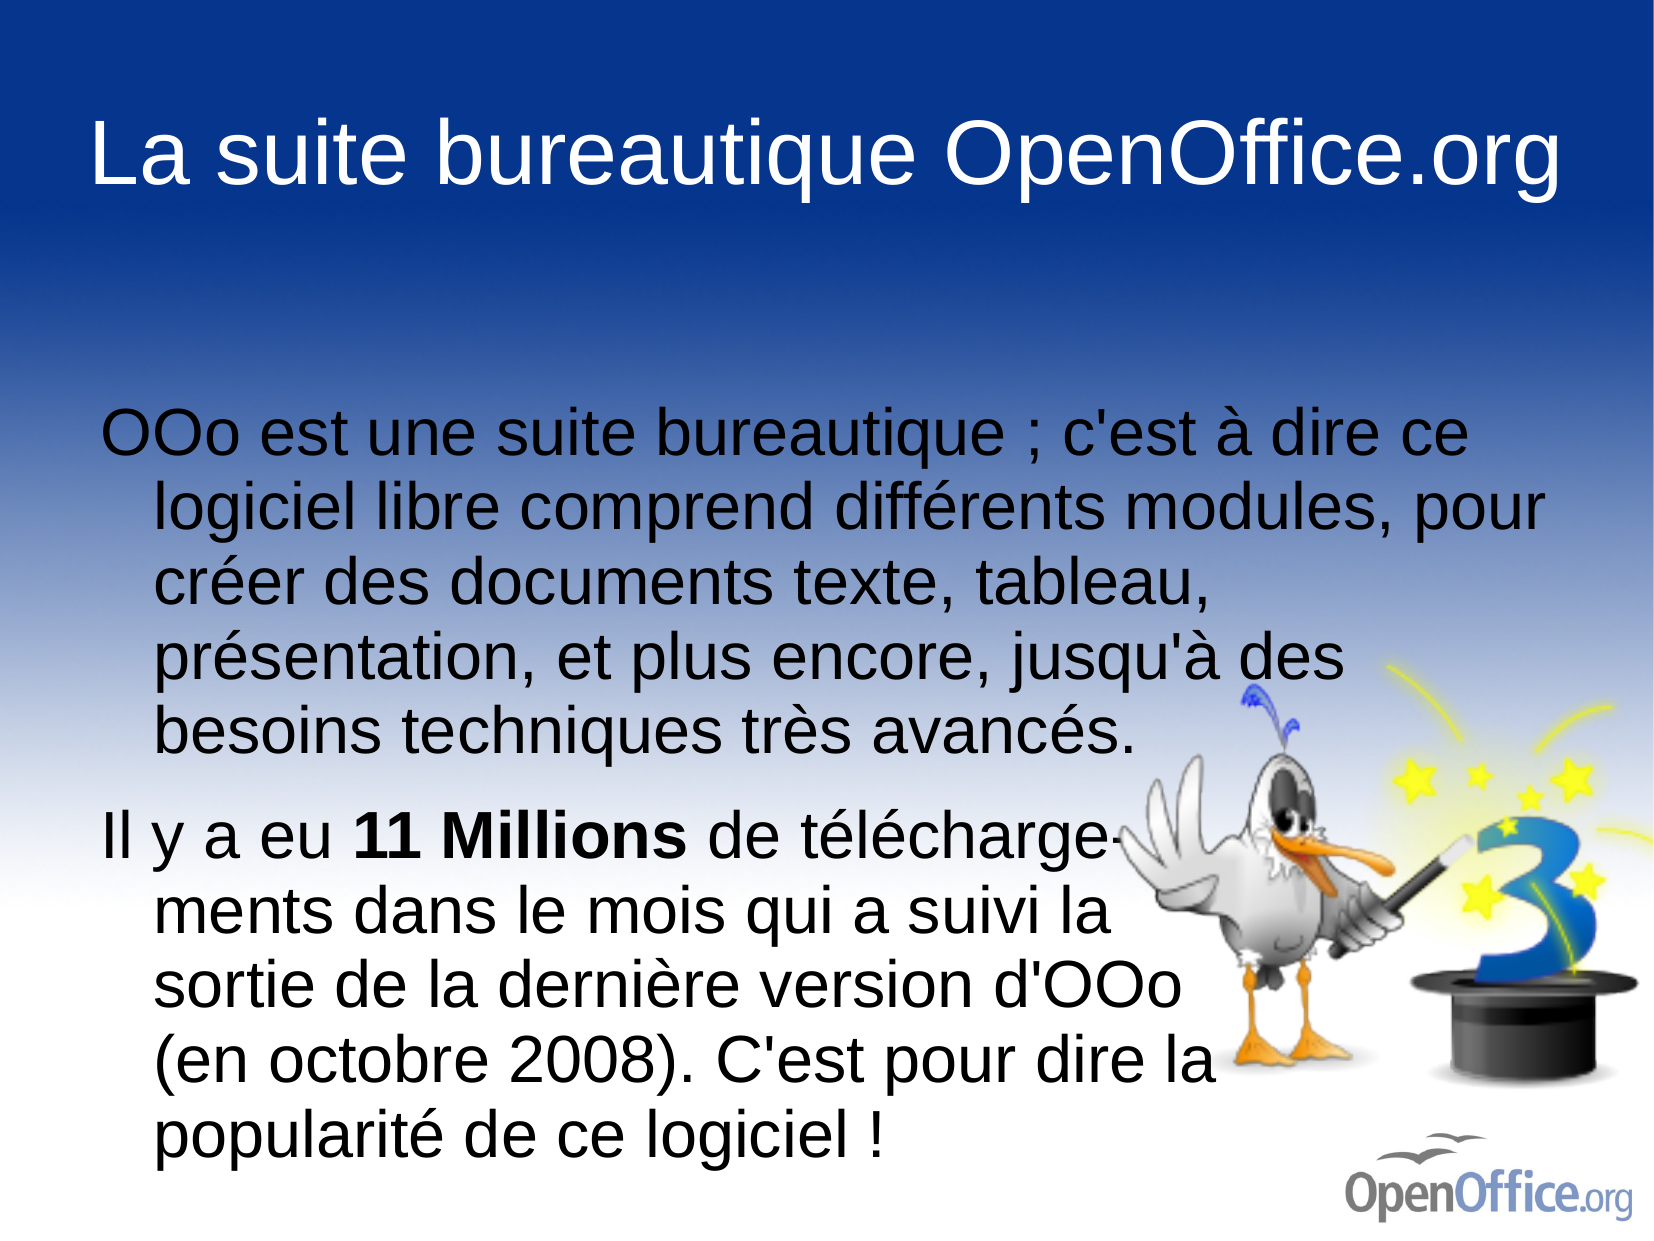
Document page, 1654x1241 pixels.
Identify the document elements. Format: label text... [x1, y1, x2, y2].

title La suite bureautique OpenOffice.org [82, 49, 1571, 257]
picture [0, 0, 1654, 1241]
list OOo est une suite bureautique ; c'est à dire ce logiciel libre comprend différents modules, pour créer des documents texte, tableau, présentation, et plus encore, jusqu'à des besoins techniques très avancés. Il y a eu 11 Millions de télécharge- ments dans le mois qui a suivi la sortie de la dernière version d'OOo (en octobre 2008). C'est pour dire la popularité de ce logiciel ! [82, 290, 1571, 1211]
